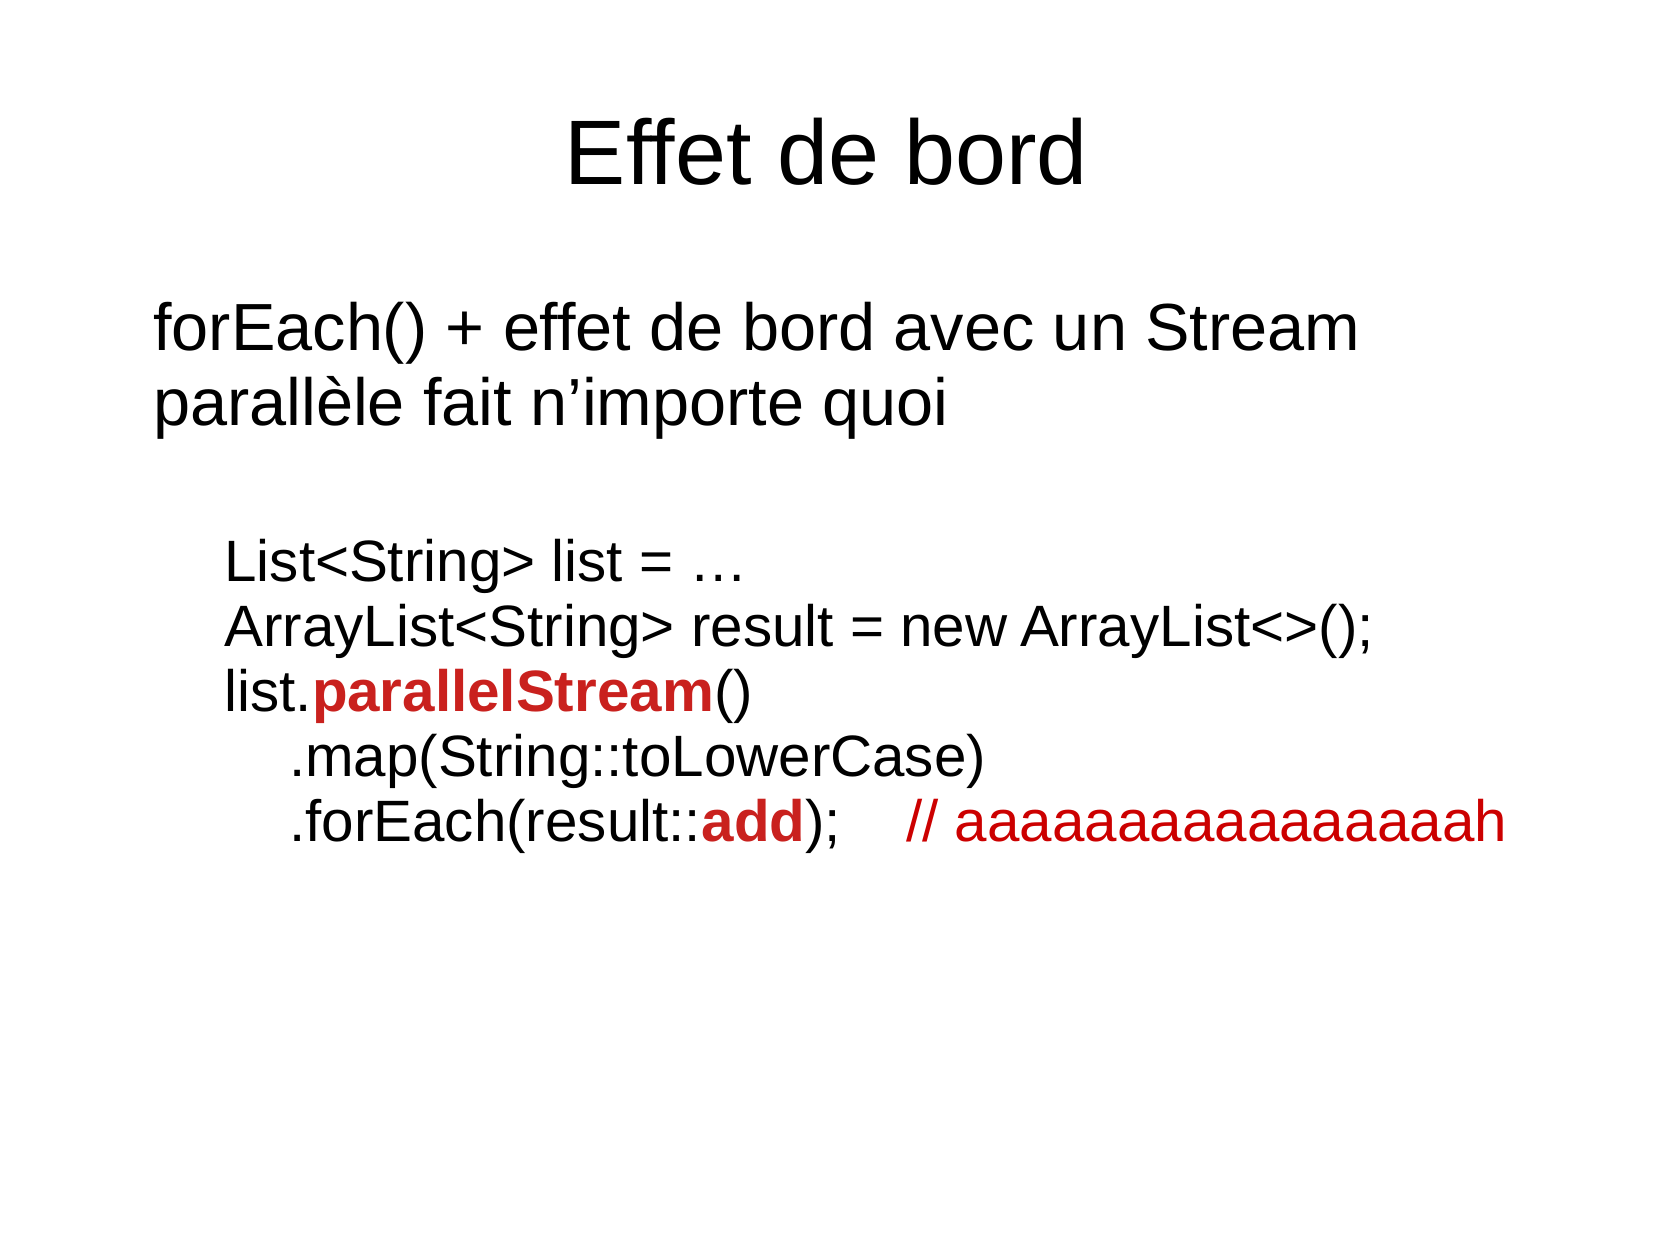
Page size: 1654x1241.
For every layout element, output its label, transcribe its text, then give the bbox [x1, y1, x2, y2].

list forEach() + effet de bord avec un Stream parallèle fait n’importe quoi List<String> list = … ArrayList<String> result = new ArrayList<>(); list.parallelStream() .map(String::toLowerCase) .forEach(result::add); // aaaaaaaaaaaaaaaah [82, 290, 1571, 1141]
title Effet de bord [82, 49, 1571, 257]
